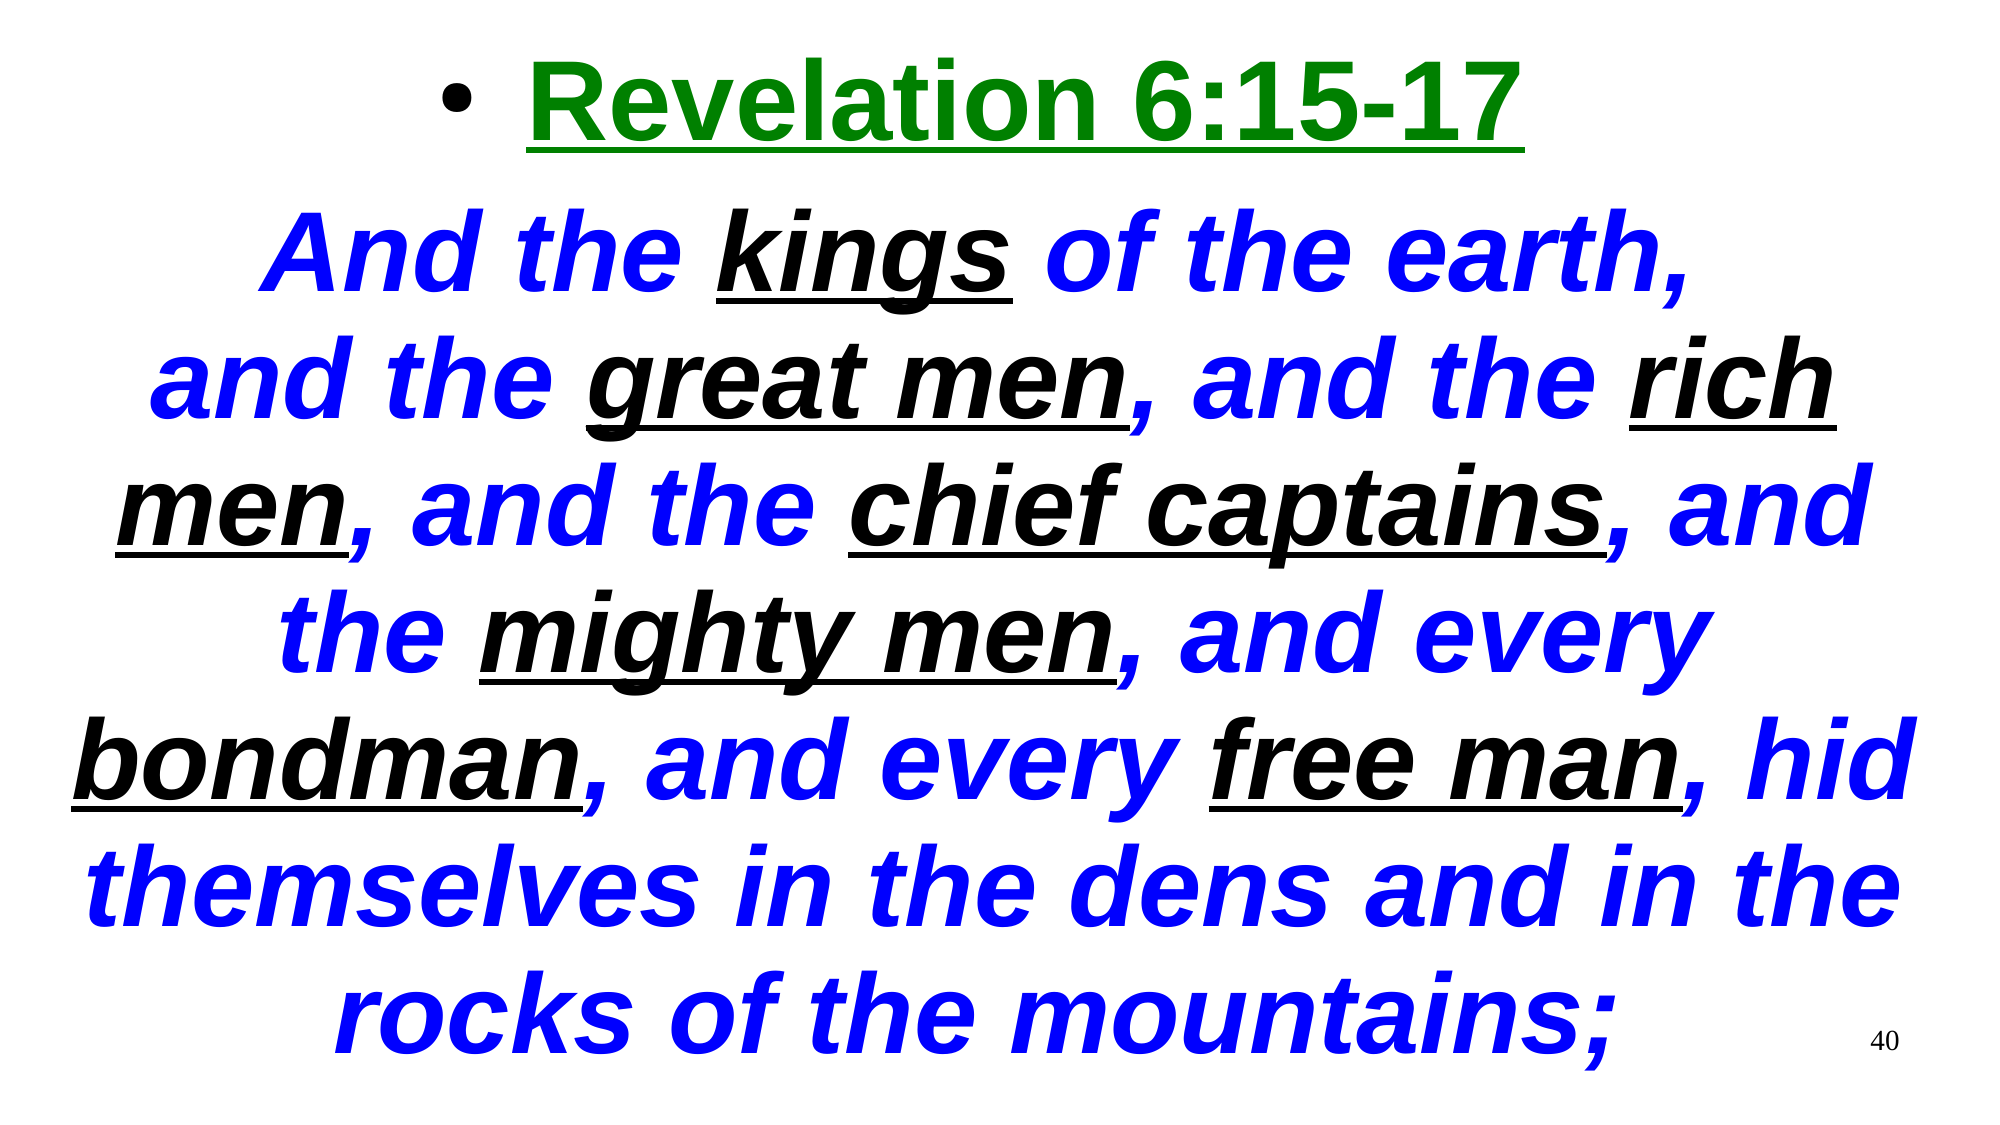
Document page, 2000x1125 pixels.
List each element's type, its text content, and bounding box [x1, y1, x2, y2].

list Revelation 6:15-17 And the kings of the earth, and the great men, and the rich men, and the chief captains, and the mighty men, and every bondman, and every free man, hid themselves in the dens and in the rocks of the mountains; [37, 37, 1951, 1088]
